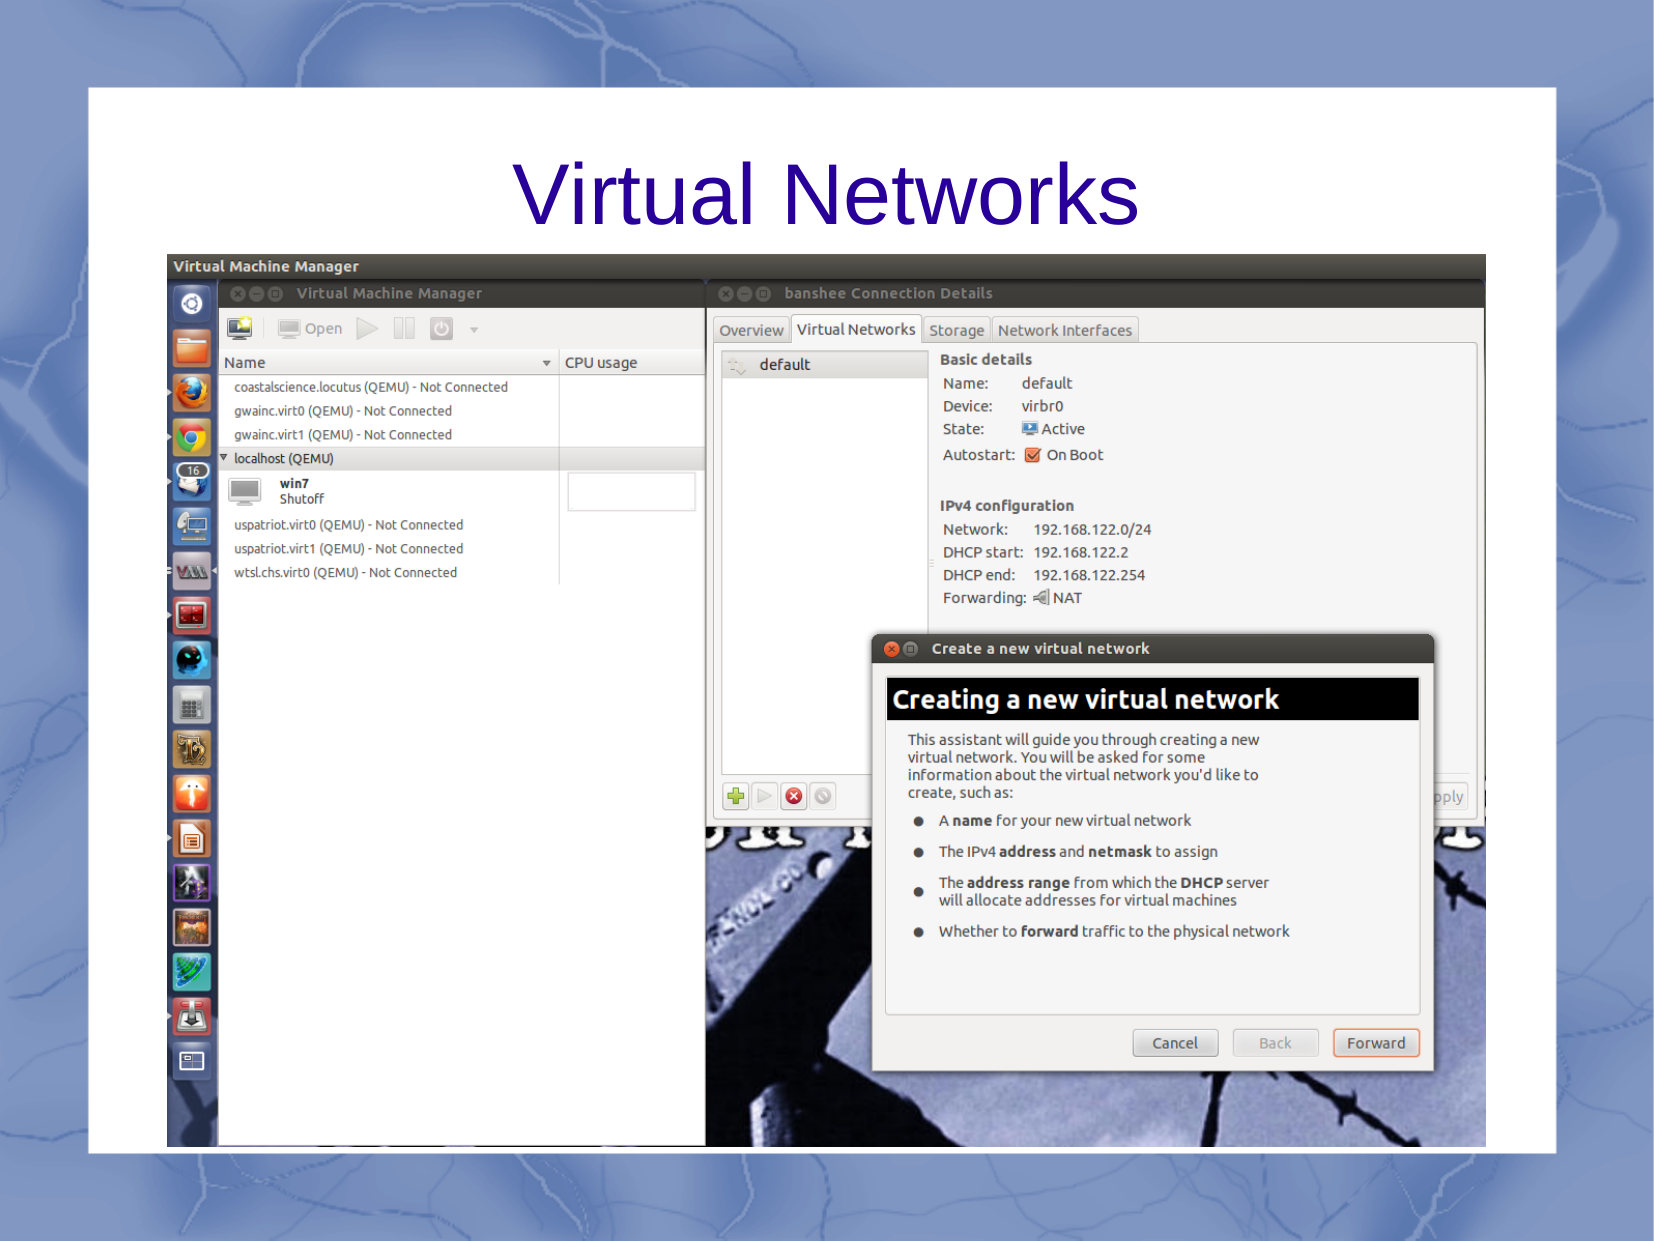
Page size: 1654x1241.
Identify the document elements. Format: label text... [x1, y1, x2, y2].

title Virtual Networks [118, 90, 1536, 298]
picture [0, 0, 1654, 1241]
